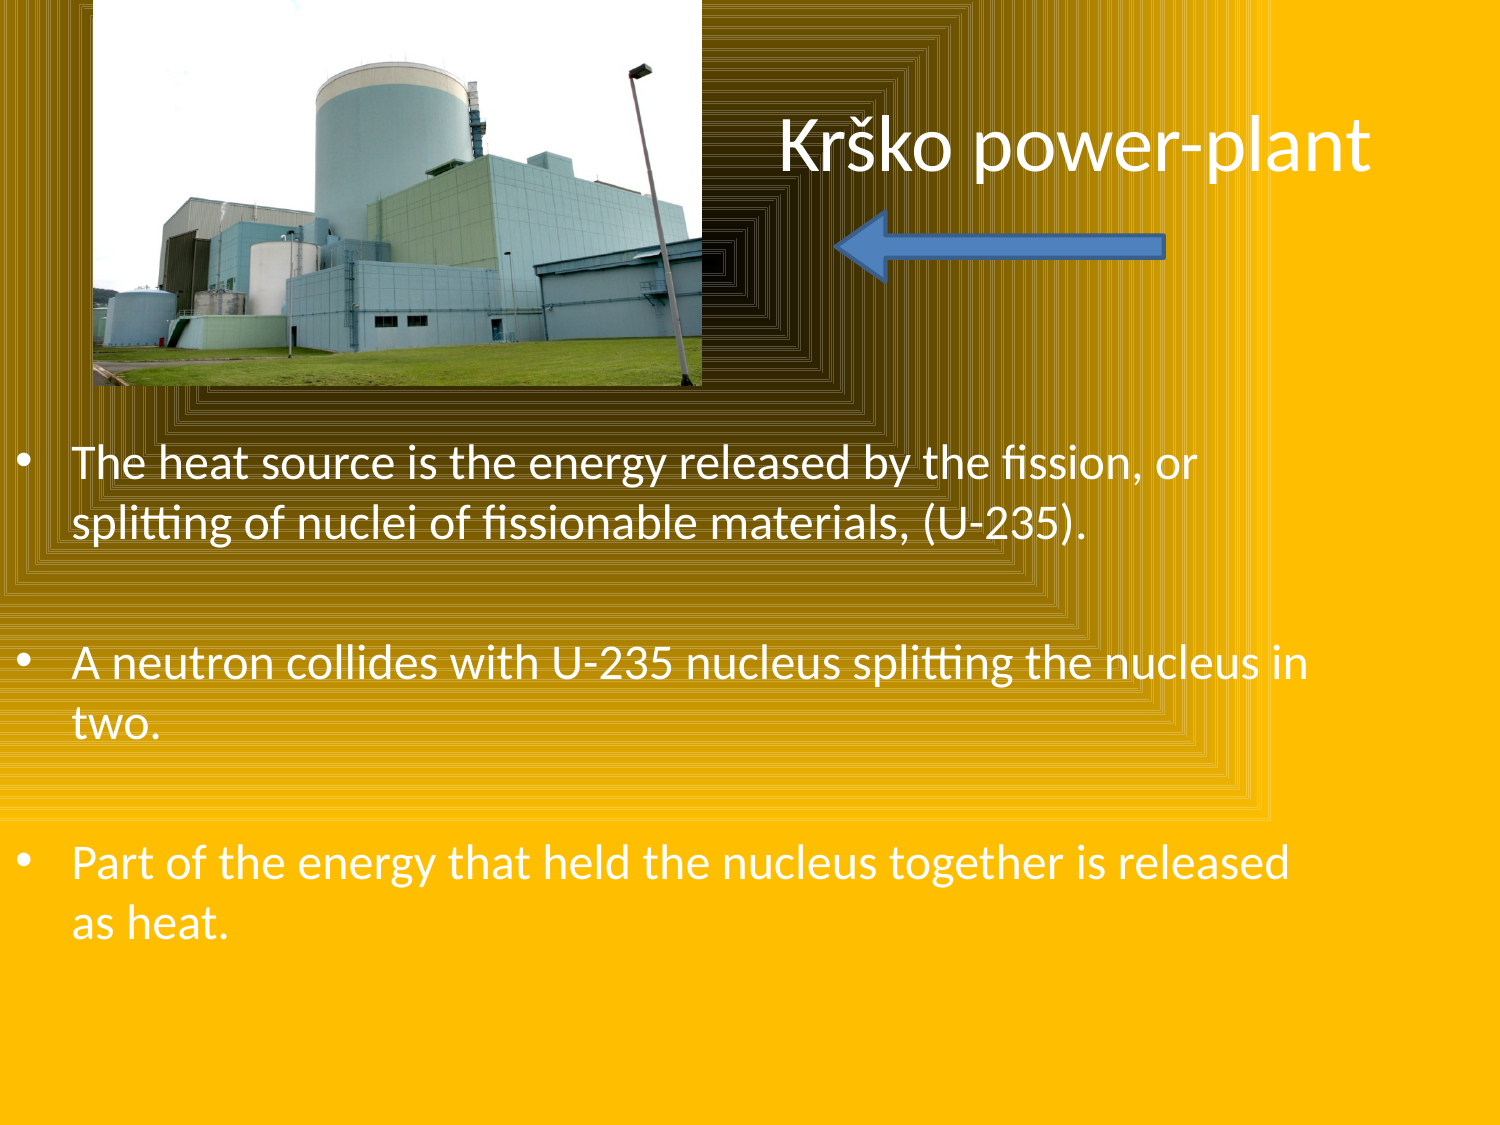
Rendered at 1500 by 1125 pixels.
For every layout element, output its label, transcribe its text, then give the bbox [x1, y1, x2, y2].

title Krško power-plant [726, 45, 1425, 233]
list The heat source is the energy released by the fission, or splitting of nuclei of fissionable materials, (U-235). A neutron collides with U-235 nucleus splitting the nucleus in two. Part of the energy that held the nucleus together is released as heat. [0, 421, 1350, 1005]
picture [93, 0, 702, 386]
text_box [835, 211, 1164, 282]
